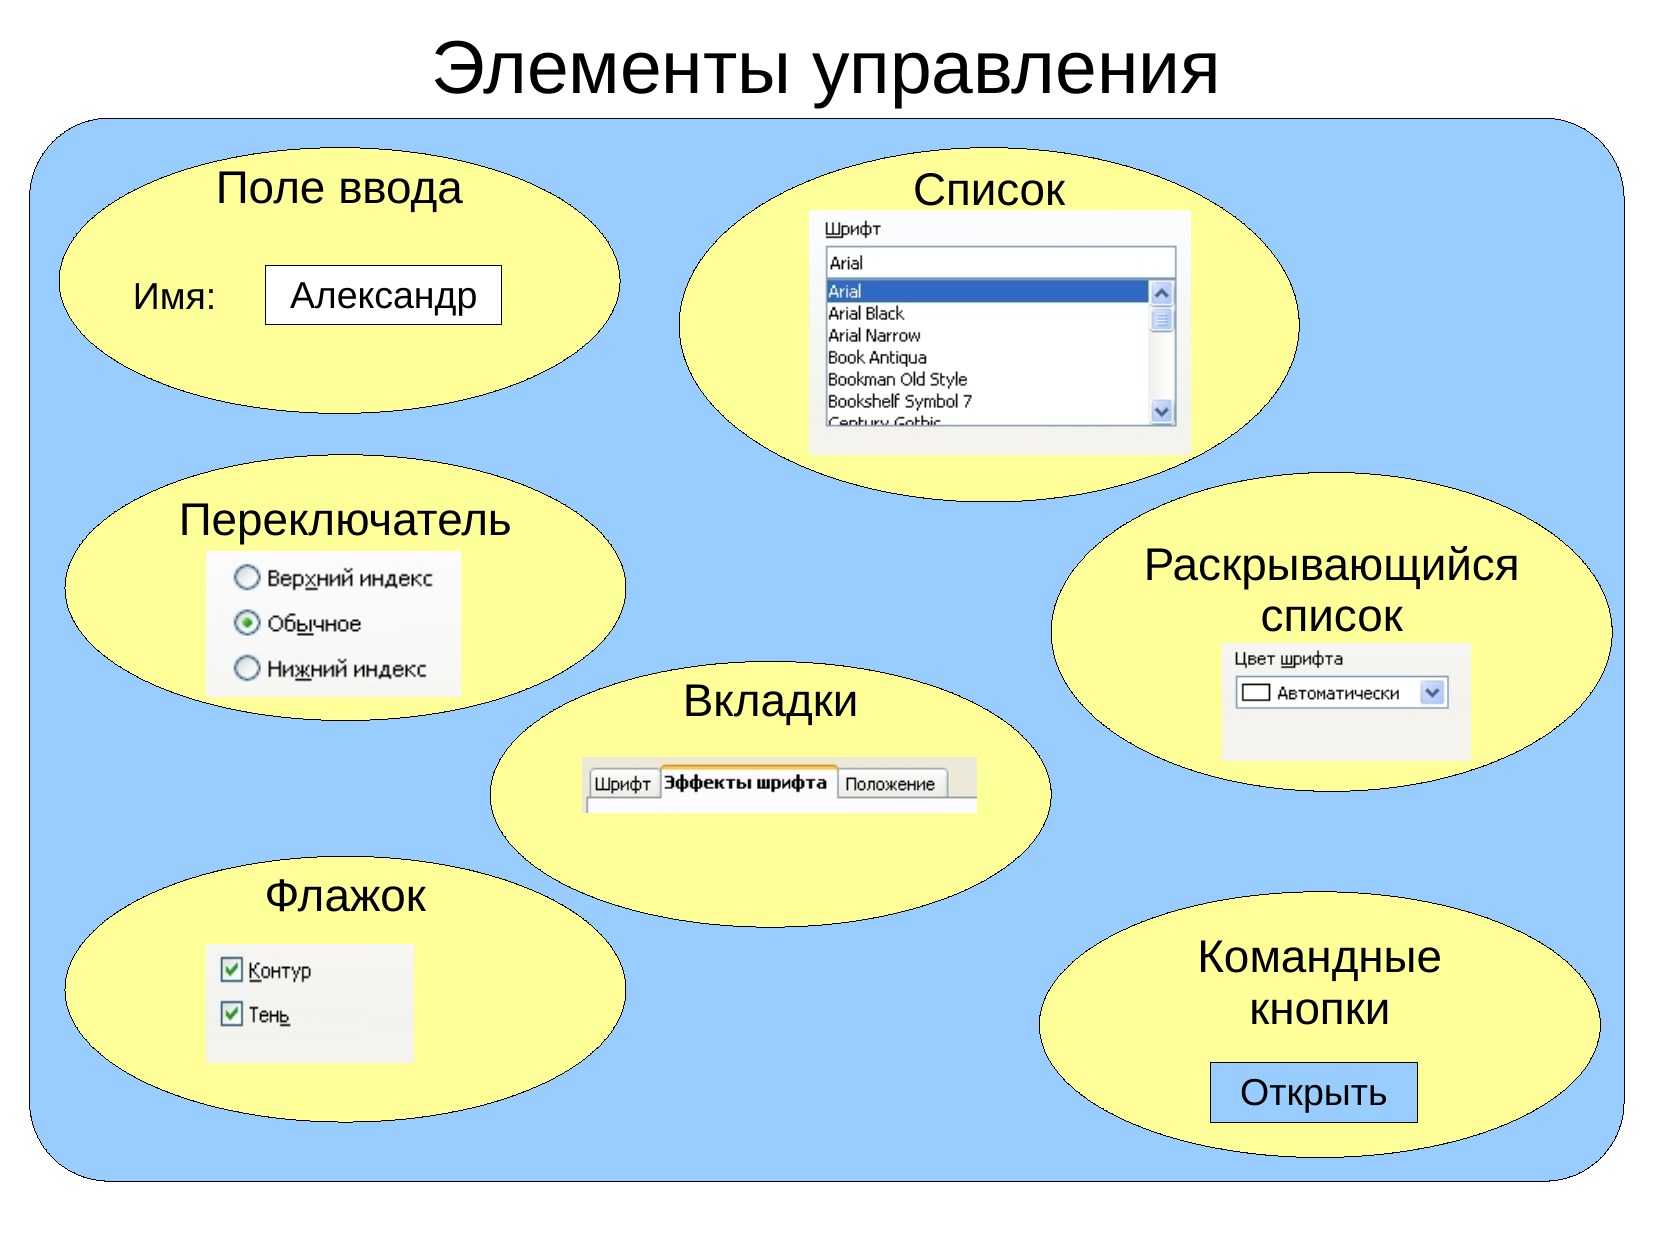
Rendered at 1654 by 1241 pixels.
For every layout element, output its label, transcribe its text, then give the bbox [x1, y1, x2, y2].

picture [1222, 643, 1471, 761]
text_box Поле ввода [59, 147, 621, 414]
picture [206, 551, 461, 697]
text_box [29, 118, 1625, 1182]
picture [809, 210, 1191, 455]
text_box Открыть [1210, 1062, 1418, 1123]
text_box Имя: [118, 267, 325, 325]
text_box Список [679, 147, 1300, 502]
text_box Вкладки [490, 661, 1052, 928]
text_box Командные кнопки [1039, 891, 1601, 1158]
text_box Элементы управления [265, 17, 1388, 117]
text_box Раскрывающийся список [1051, 472, 1613, 792]
picture [582, 757, 977, 813]
text_box Александр [265, 265, 502, 325]
text_box Переключатель [64, 454, 626, 721]
picture [206, 944, 414, 1063]
text_box Флажок [64, 856, 626, 1123]
